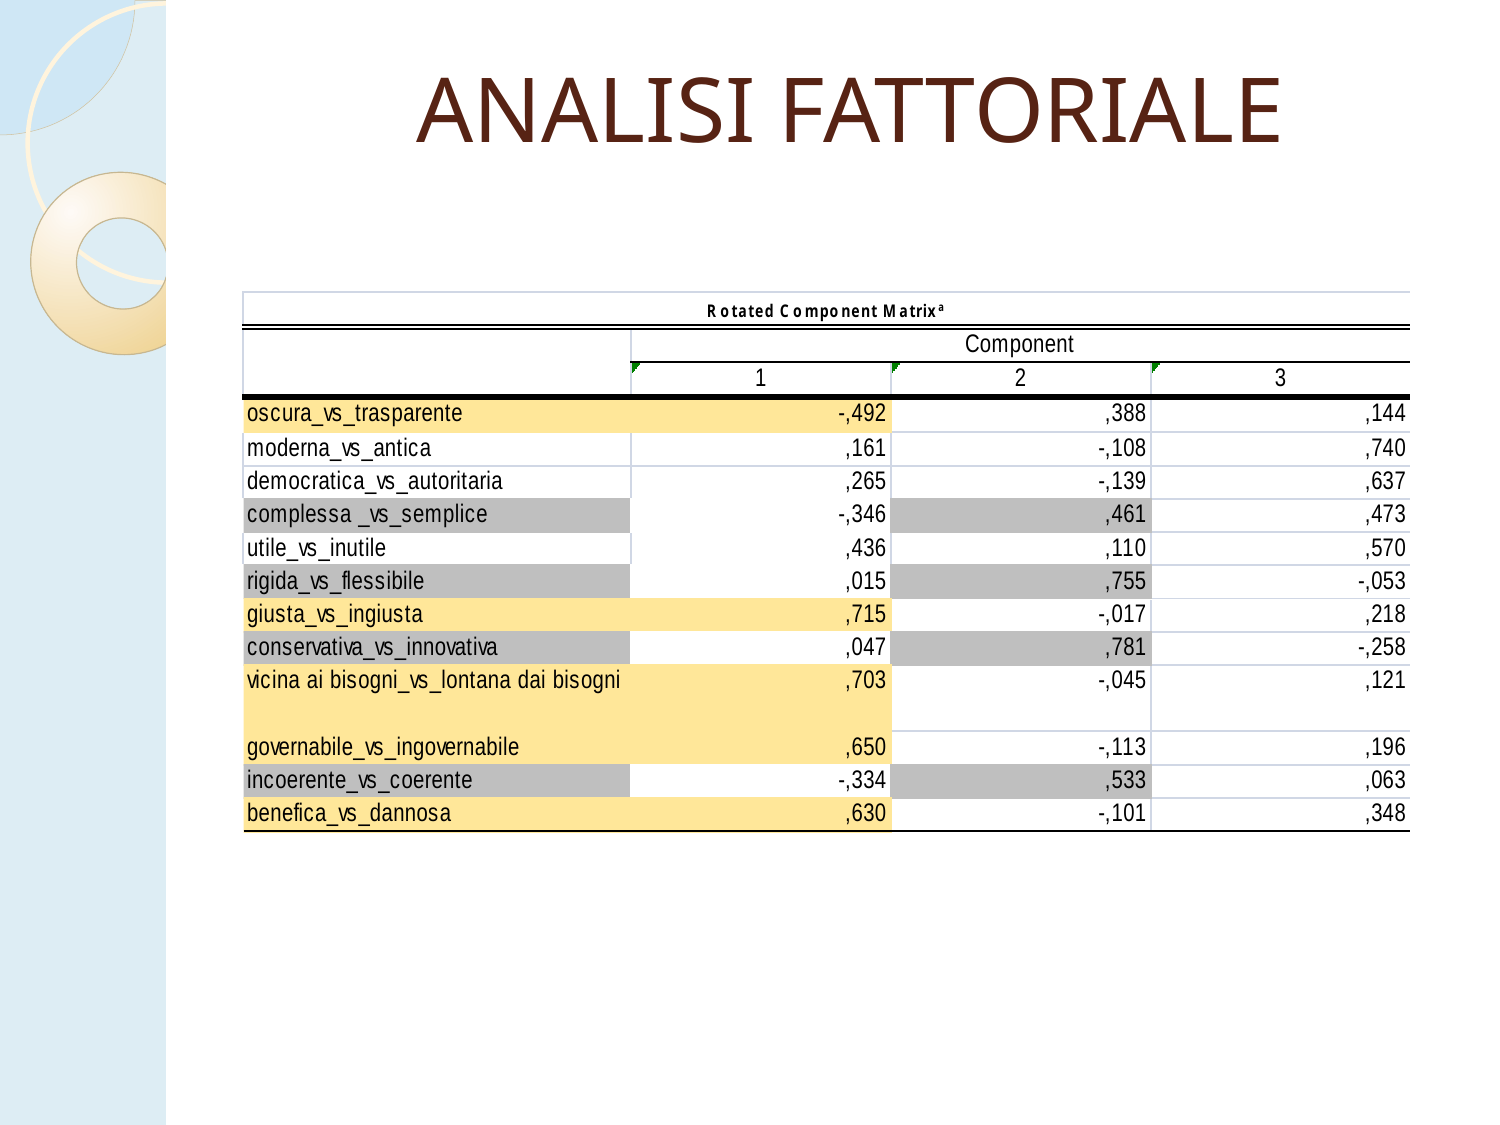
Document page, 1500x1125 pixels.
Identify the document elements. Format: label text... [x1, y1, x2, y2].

title ANALISI FATTORIALE [235, 45, 1466, 233]
picture [242, 290, 1412, 835]
